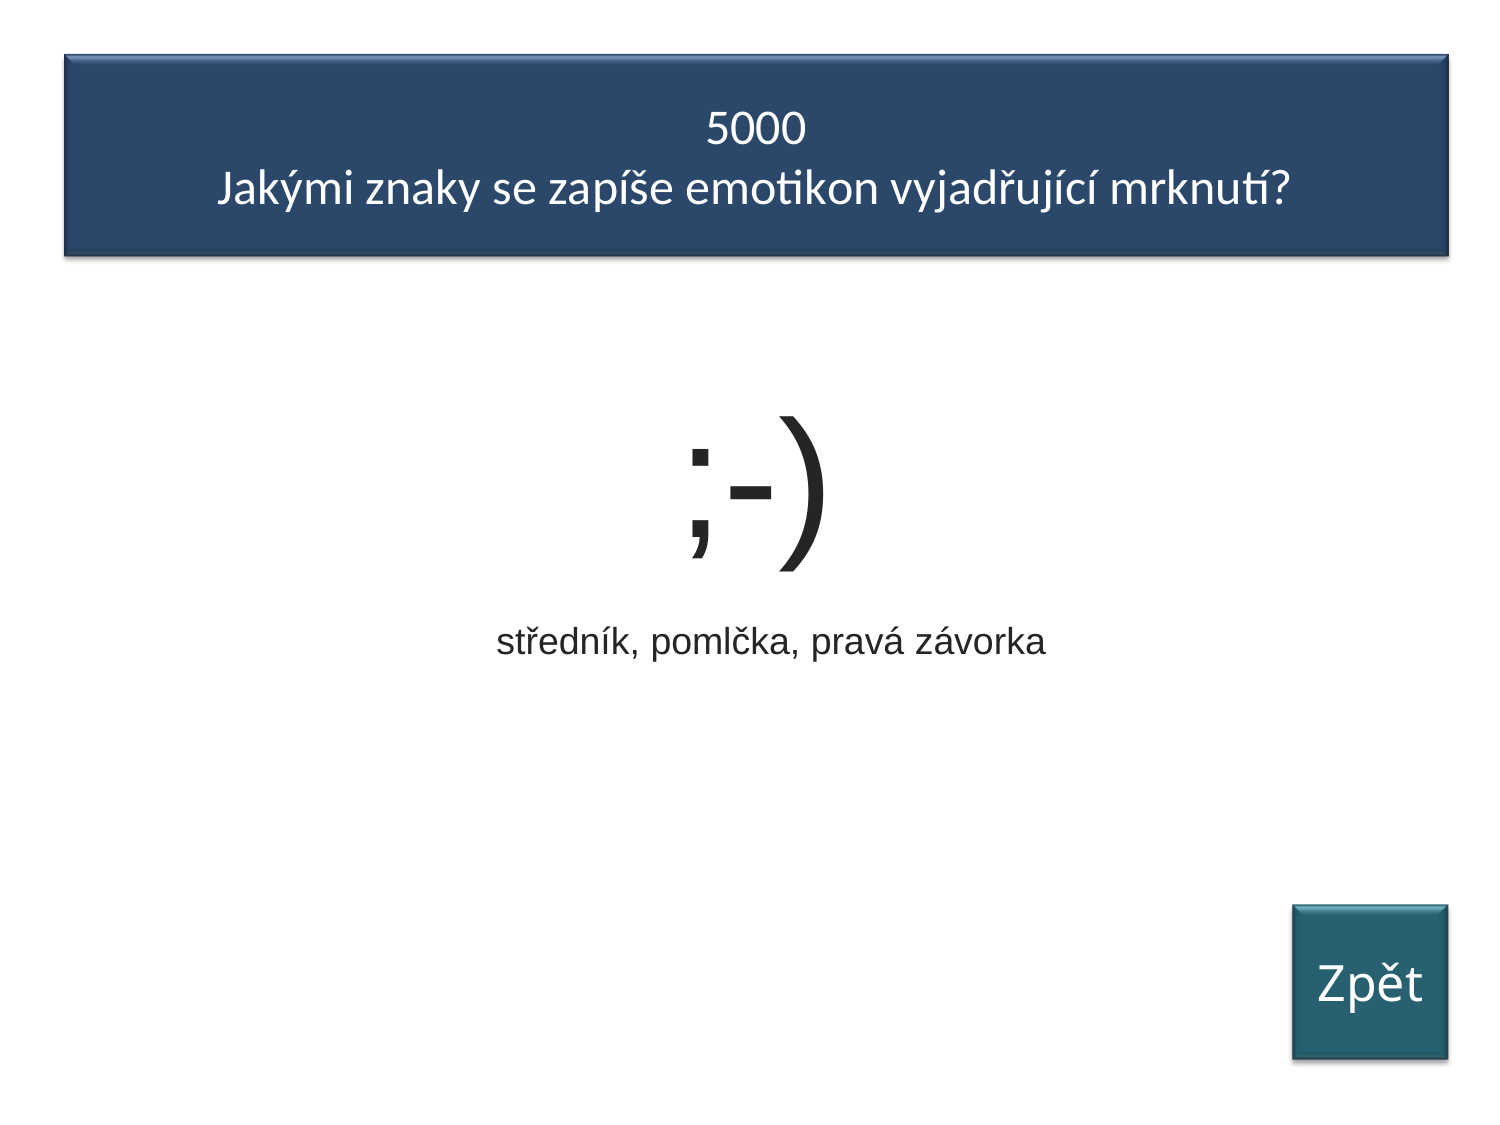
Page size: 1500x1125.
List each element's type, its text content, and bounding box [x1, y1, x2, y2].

text_box ;-) [662, 362, 850, 579]
picture [1273, 899, 1466, 1072]
picture [55, 49, 1457, 268]
text_box 5000 Jakými znaky se zapíše emotikon vyjadřující mrknutí? [64, 54, 1447, 256]
text_box Zpět [1293, 904, 1447, 1059]
text_box středník, pomlčka, pravá závorka [481, 609, 1061, 670]
